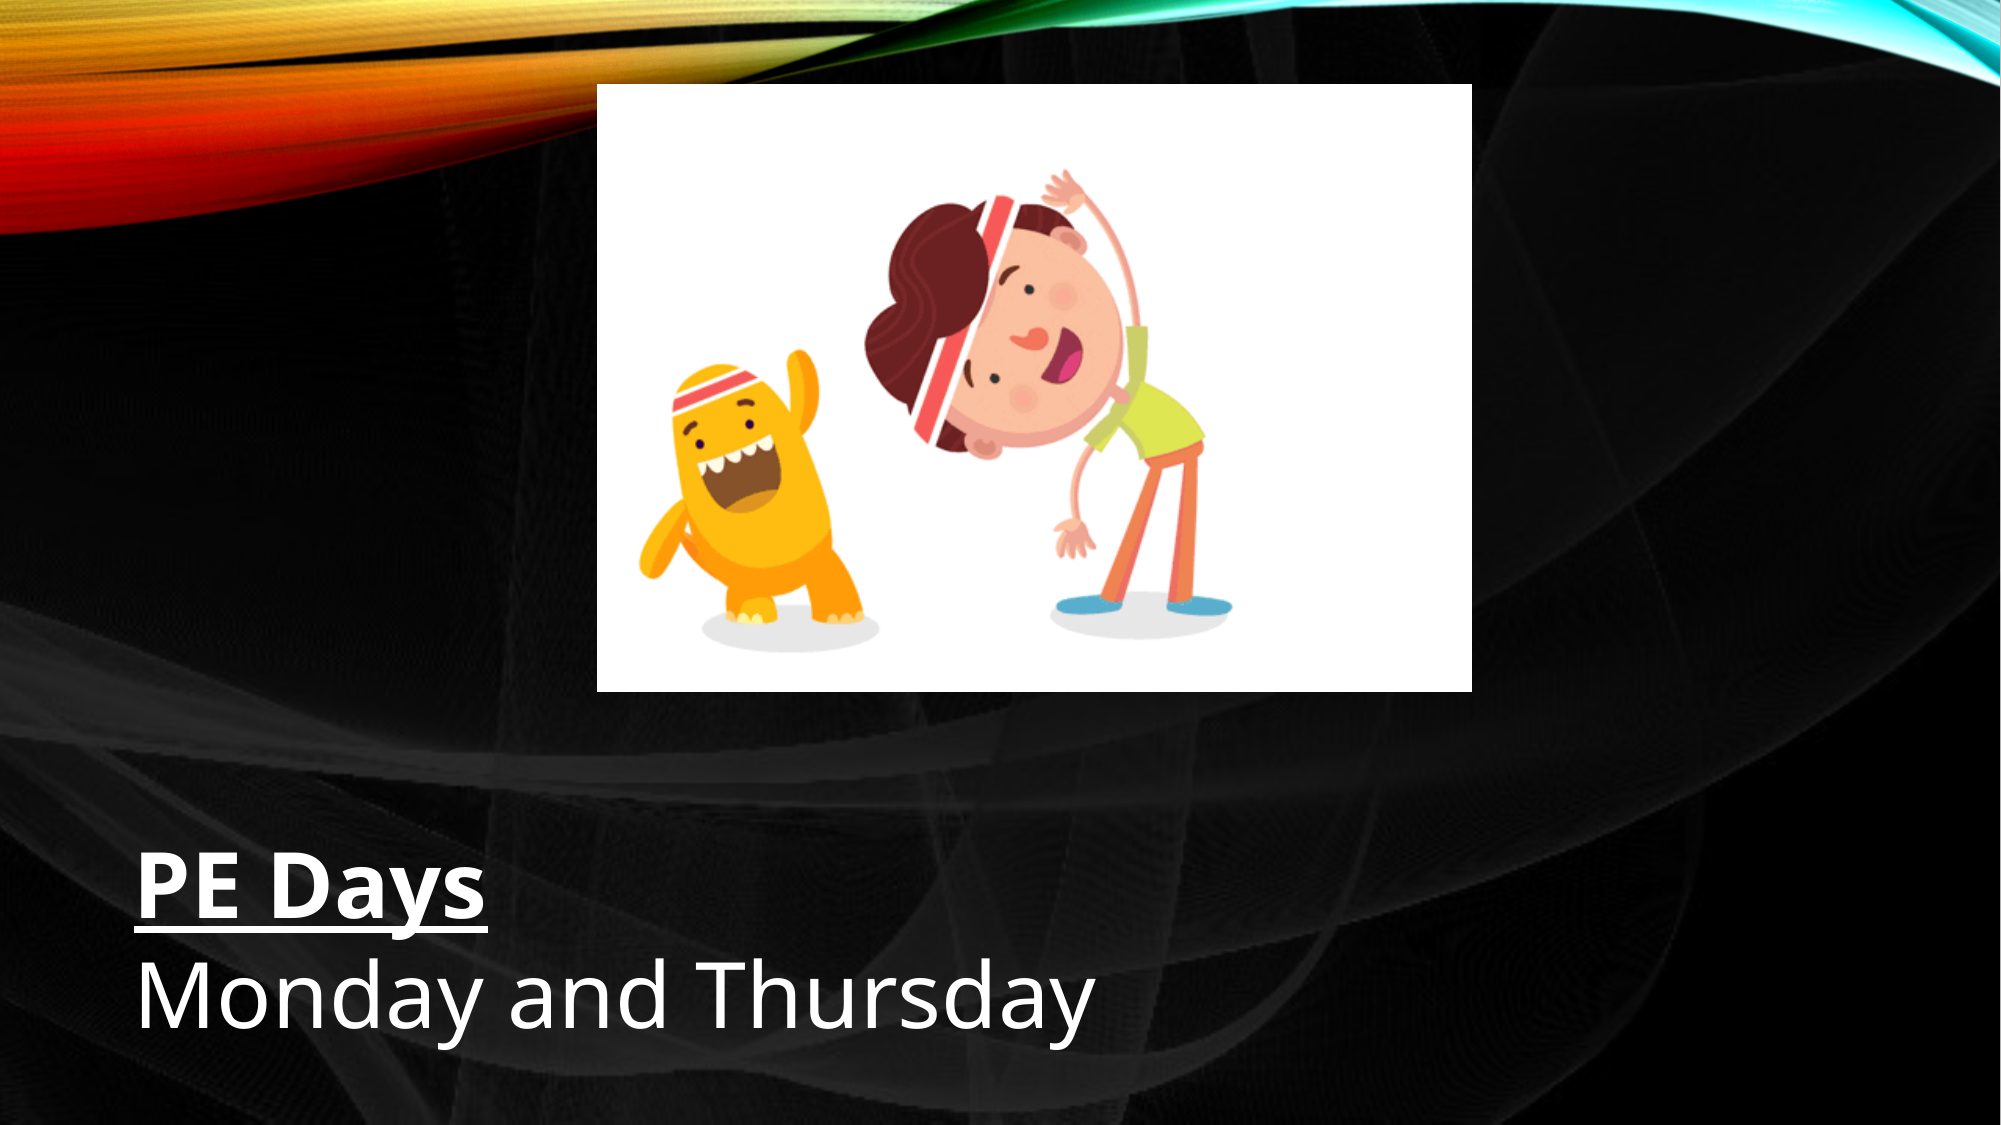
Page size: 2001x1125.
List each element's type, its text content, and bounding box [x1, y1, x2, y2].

picture [0, 0, 2000, 1125]
text_box PE Days Monday and Thursday [118, 819, 1955, 1058]
